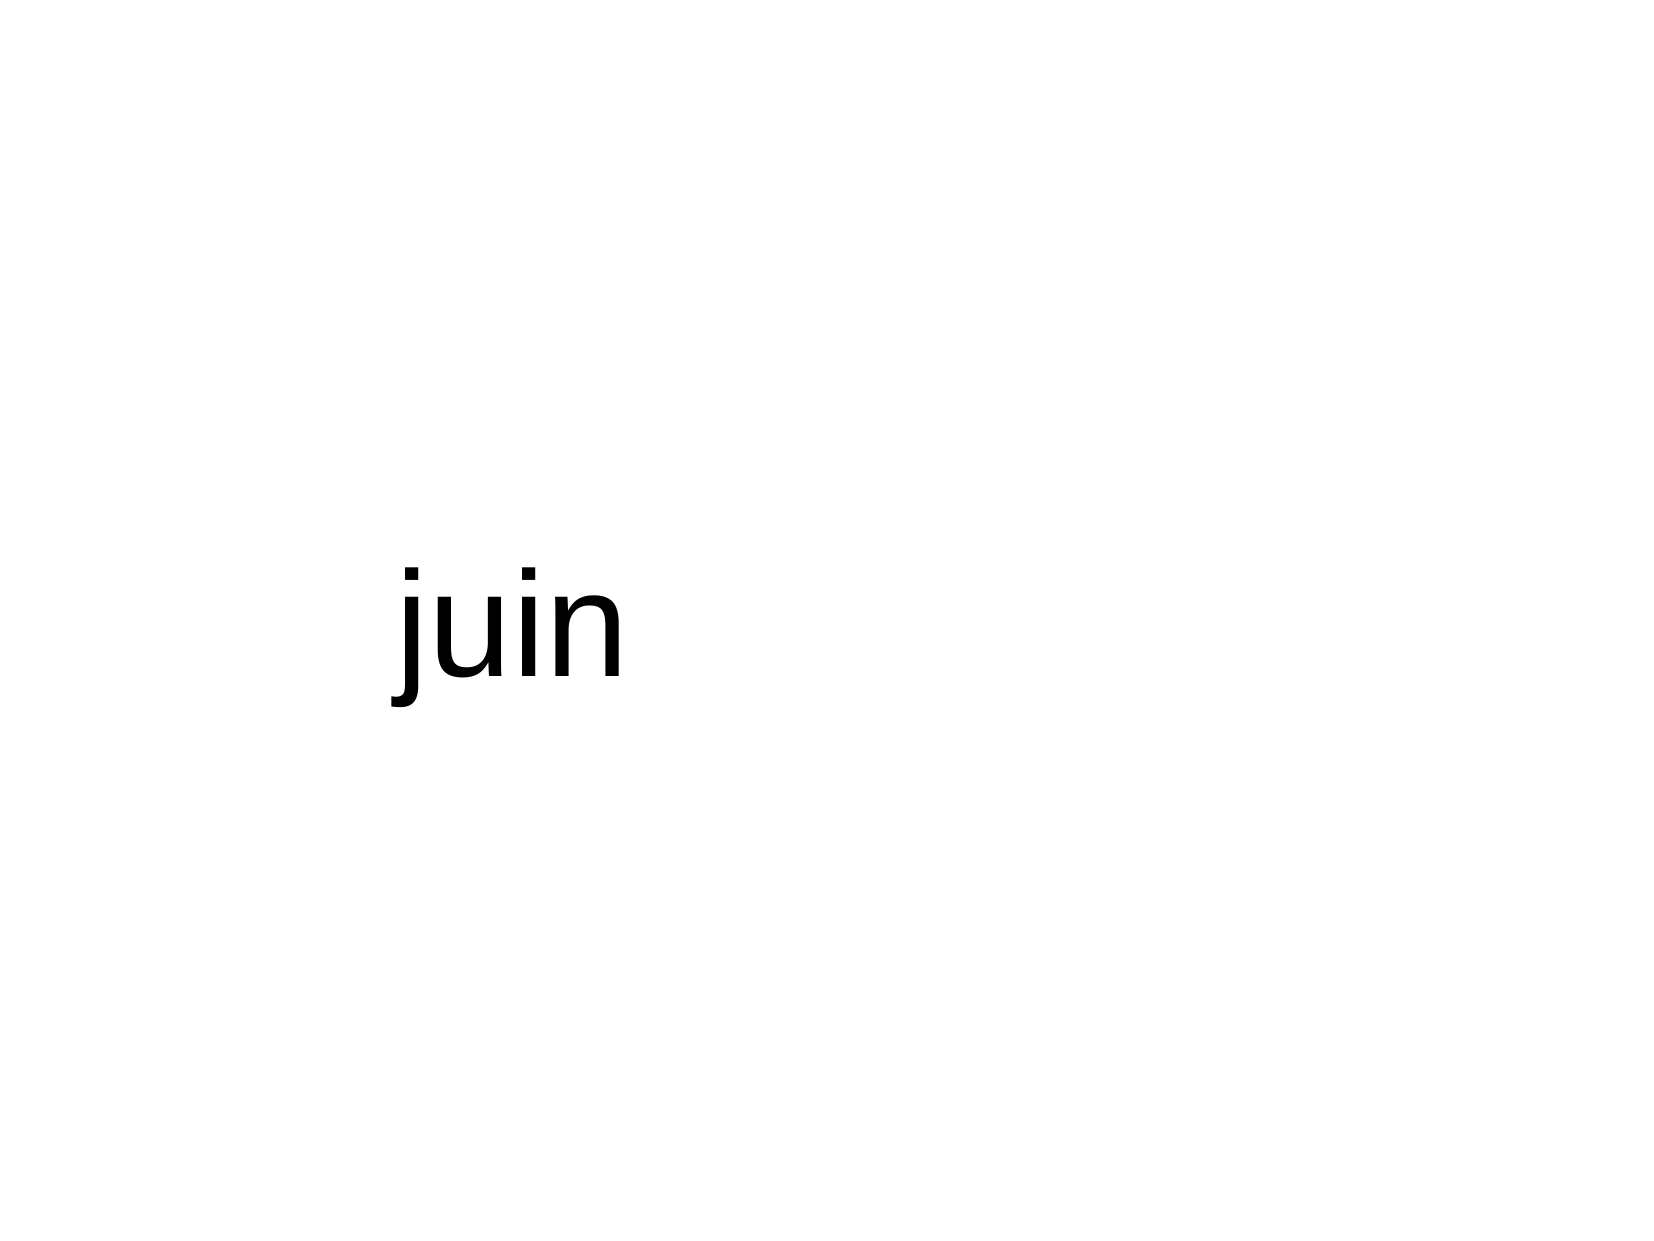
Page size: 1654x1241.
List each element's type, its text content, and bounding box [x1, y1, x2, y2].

text_box juin [380, 533, 1279, 717]
